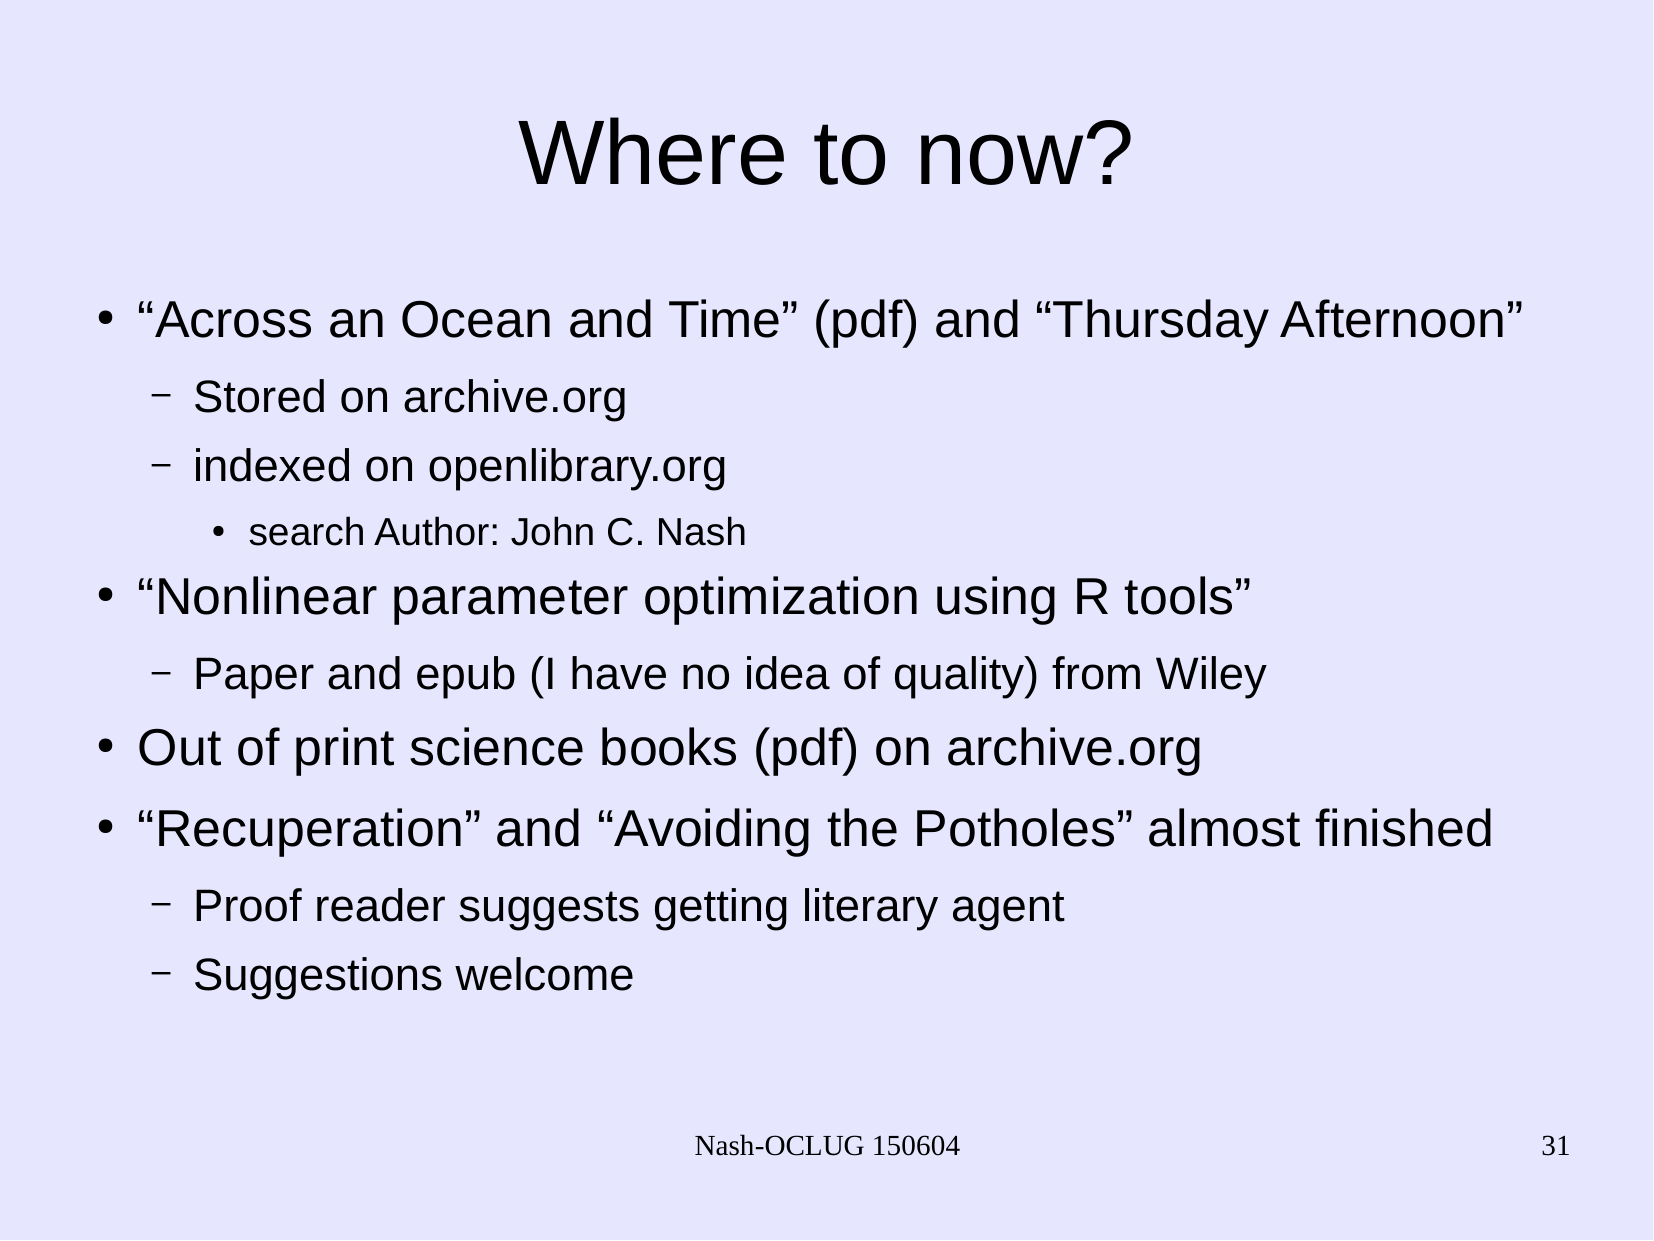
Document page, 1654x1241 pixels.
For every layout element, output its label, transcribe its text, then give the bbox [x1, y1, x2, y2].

title Where to now? [82, 49, 1571, 257]
list “Across an Ocean and Time” (pdf) and “Thursday Afternoon” Stored on archive.org indexed on openlibrary.org search Author: John C. Nash “Nonlinear parameter optimization using R tools” Paper and epub (I have no idea of quality) from Wiley Out of print science books (pdf) on archive.org “Recuperation” and “Avoiding the Potholes” almost finished Proof reader suggests getting literary agent Suggestions welcome [82, 290, 1538, 1010]
